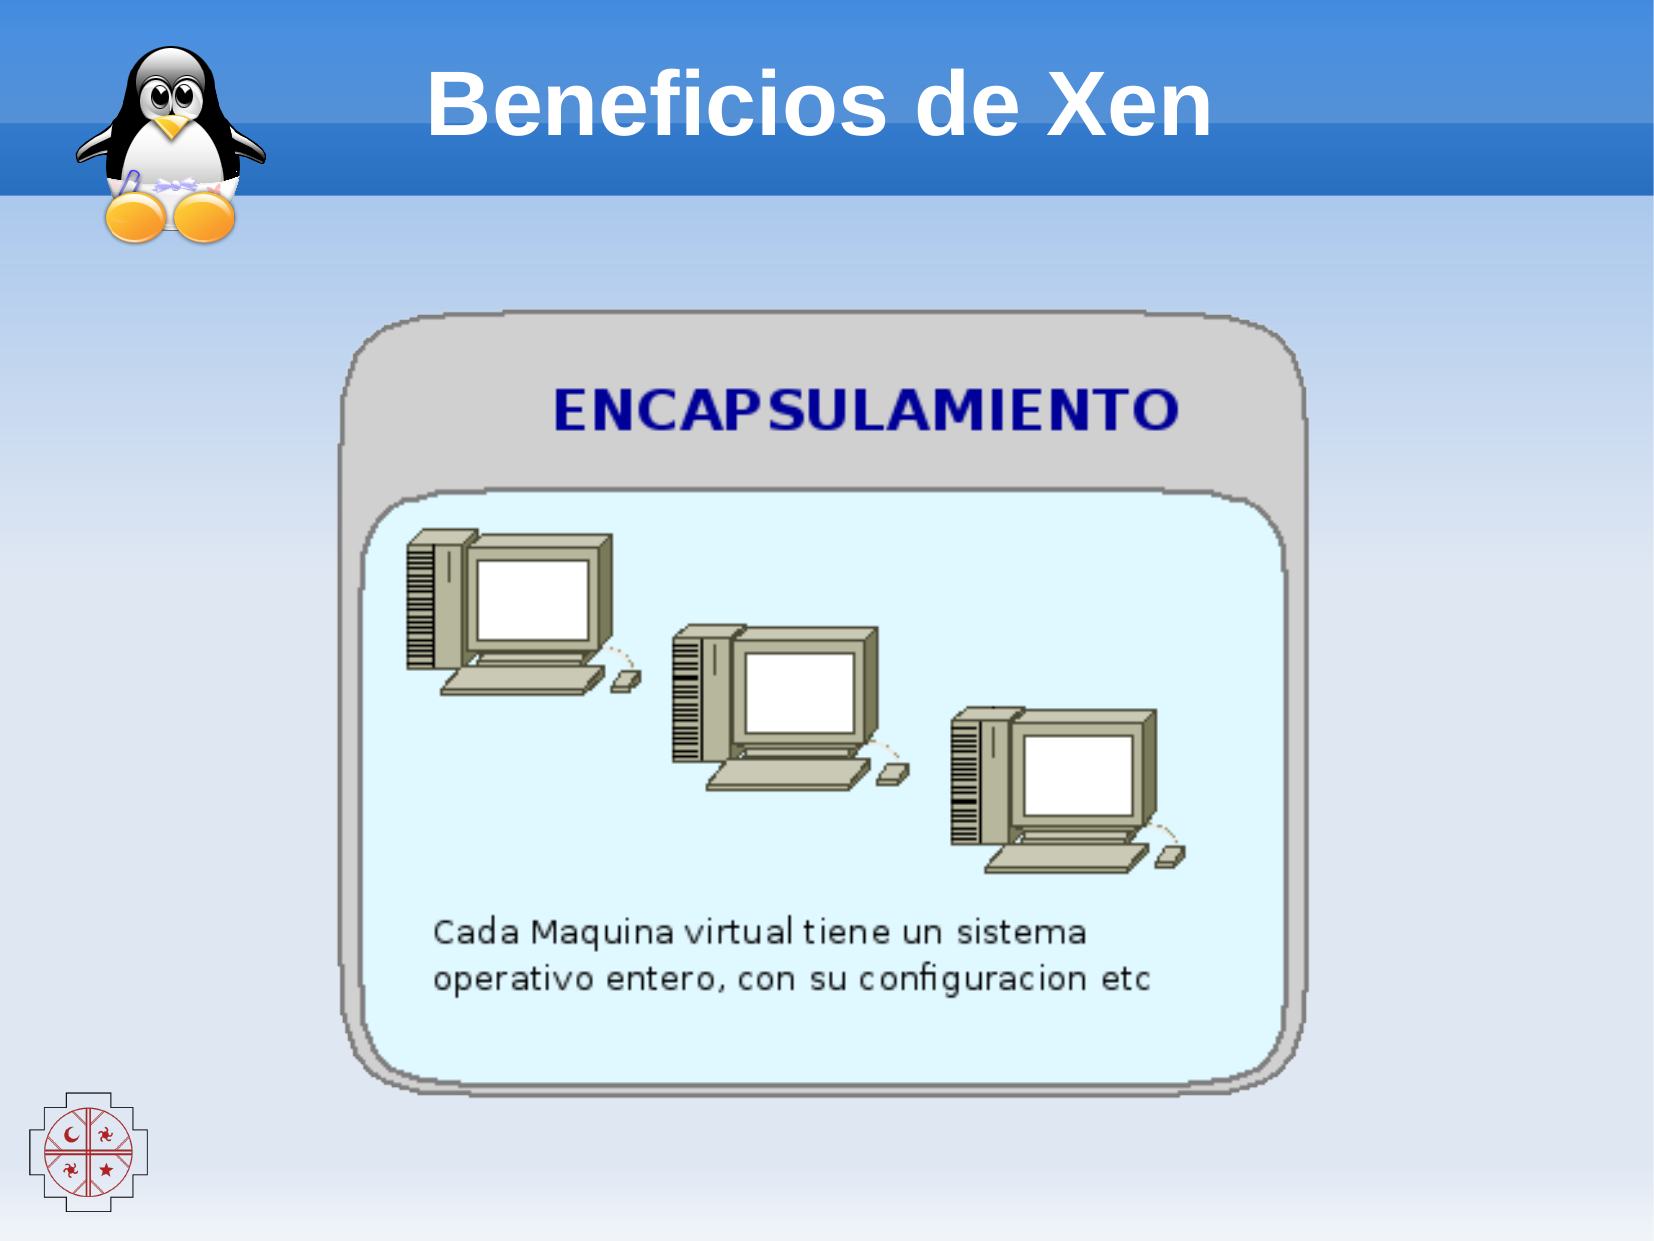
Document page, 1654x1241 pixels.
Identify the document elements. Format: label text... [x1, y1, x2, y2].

picture [0, 0, 1654, 1241]
title Beneficios de Xen [76, 7, 1565, 200]
